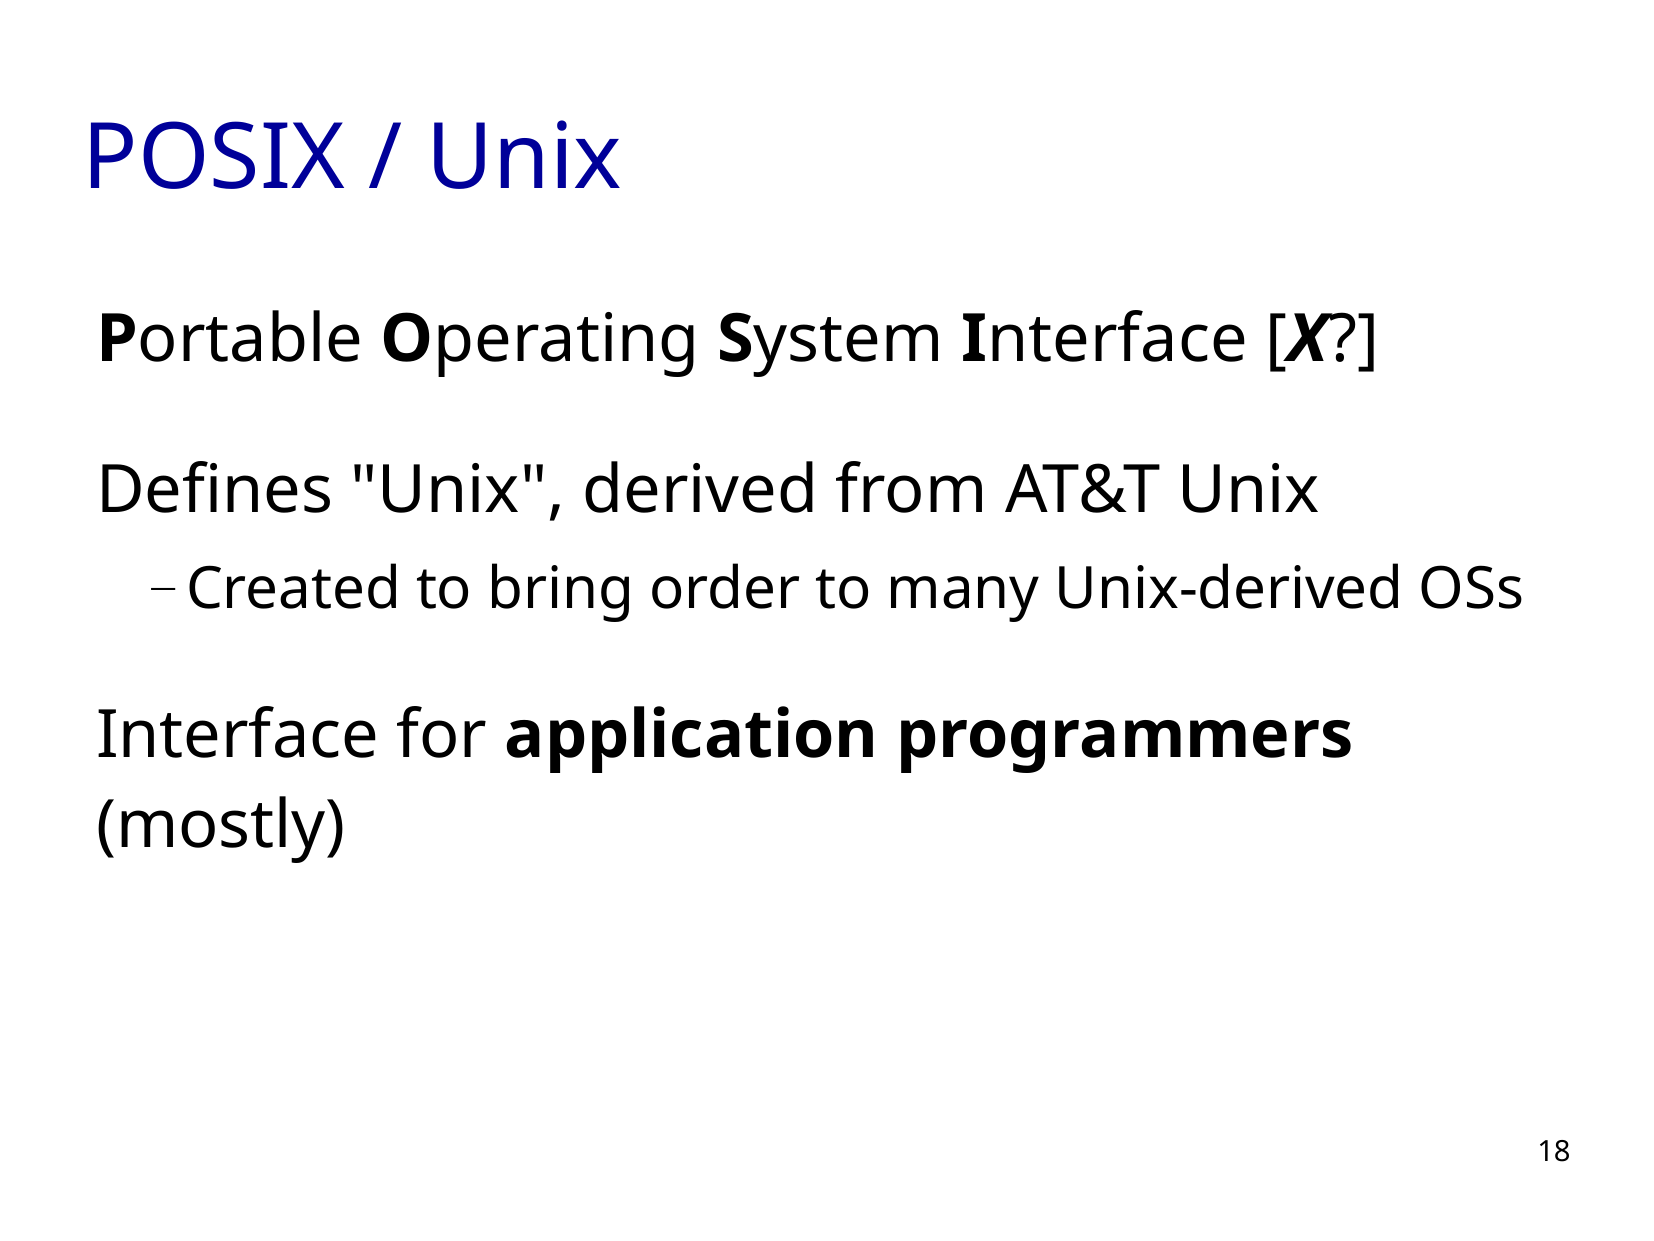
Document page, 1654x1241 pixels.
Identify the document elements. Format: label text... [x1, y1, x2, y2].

list Portable Operating System Interface [X?] Defines "Unix", derived from AT&T Unix Created to bring order to many Unix-derived OSs Interface for application programmers (mostly) [60, 290, 1571, 1096]
title POSIX / Unix [82, 49, 1571, 257]
